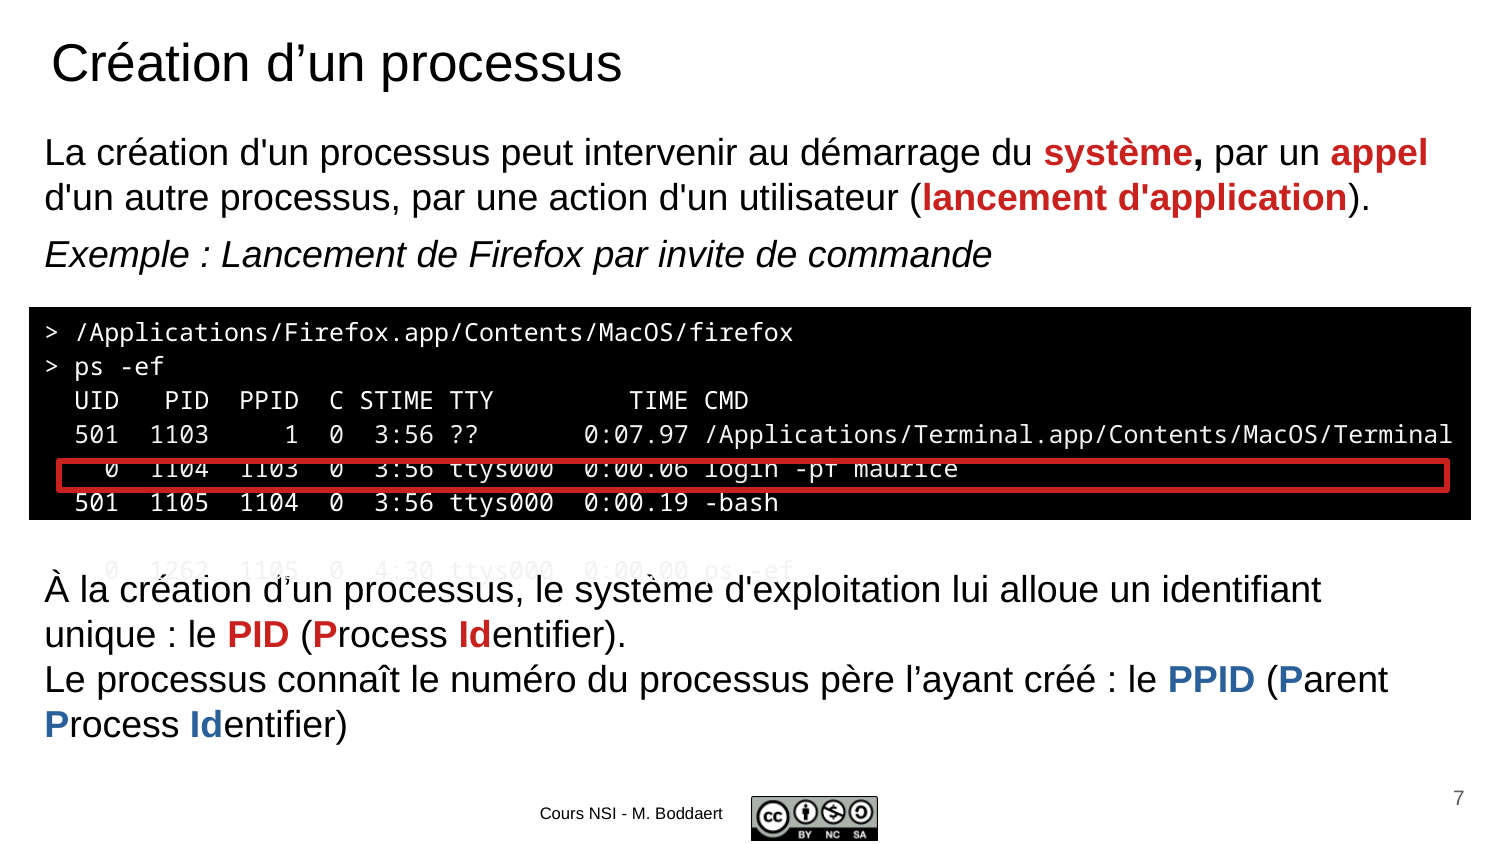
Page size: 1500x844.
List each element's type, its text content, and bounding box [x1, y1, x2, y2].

picture [751, 796, 878, 841]
title Création d’un processus [51, 13, 1449, 108]
slide_number <numéro> [1389, 764, 1480, 830]
text_box > /Applications/Firefox.app/Contents/MacOS/firefox > ps -ef UID PID PPID C STIME TTY TIME CMD 501 1103 1 0 3:56 ?? 0:07.97 /Applications/Terminal.app/Contents/MacOS/Terminal 0 1104 1103 0 3:56 ttys000 0:00.06 login -pf maurice 501 1105 1104 0 3:56 ttys000 0:00.19 -bash 501 1232 1105 0 4:20 ttys000 0:10.24 /Applications/Firefox.app/Contents/MacOS/firefox 0 1262 1105 0 4:30 ttys000 0:00.00 ps -ef [29, 307, 1471, 520]
text_box La création d'un processus peut intervenir au démarrage du système, par un appel d'un autre processus, par une action d'un utilisateur (lancement d'application). Exemple : Lancement de Firefox par invite de commande À la création d’un processus, le système d'exploitation lui alloue un identifiant unique : le PID (Process Identifier). Le processus connaît le numéro du processus père l’ayant créé : le PPID (Parent Process Identifier) [29, 120, 1477, 760]
